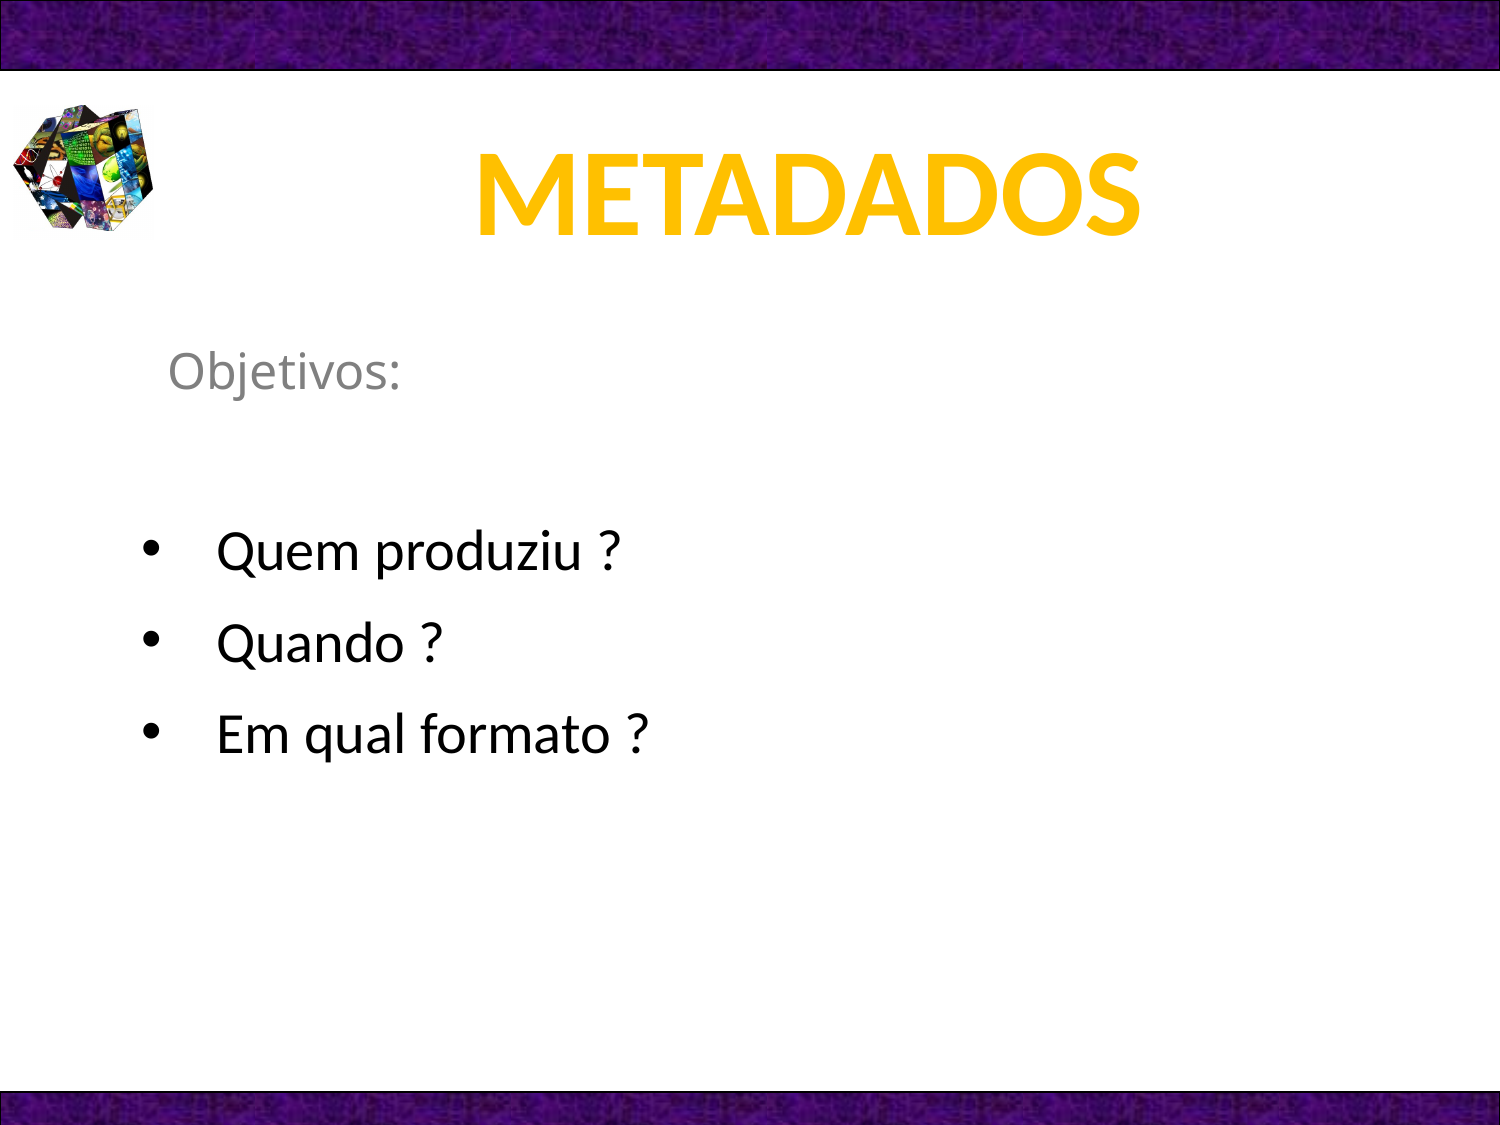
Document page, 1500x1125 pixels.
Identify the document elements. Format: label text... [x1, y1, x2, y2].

text_box Objetivos: [126, 331, 1500, 407]
text_box Quem produziu ? Quando ? Em qual formato ? [126, 500, 1338, 865]
text_box [0, 1091, 1500, 1125]
text_box METADADOS [157, 92, 1459, 269]
text_box [0, 0, 1500, 71]
picture [13, 105, 154, 240]
